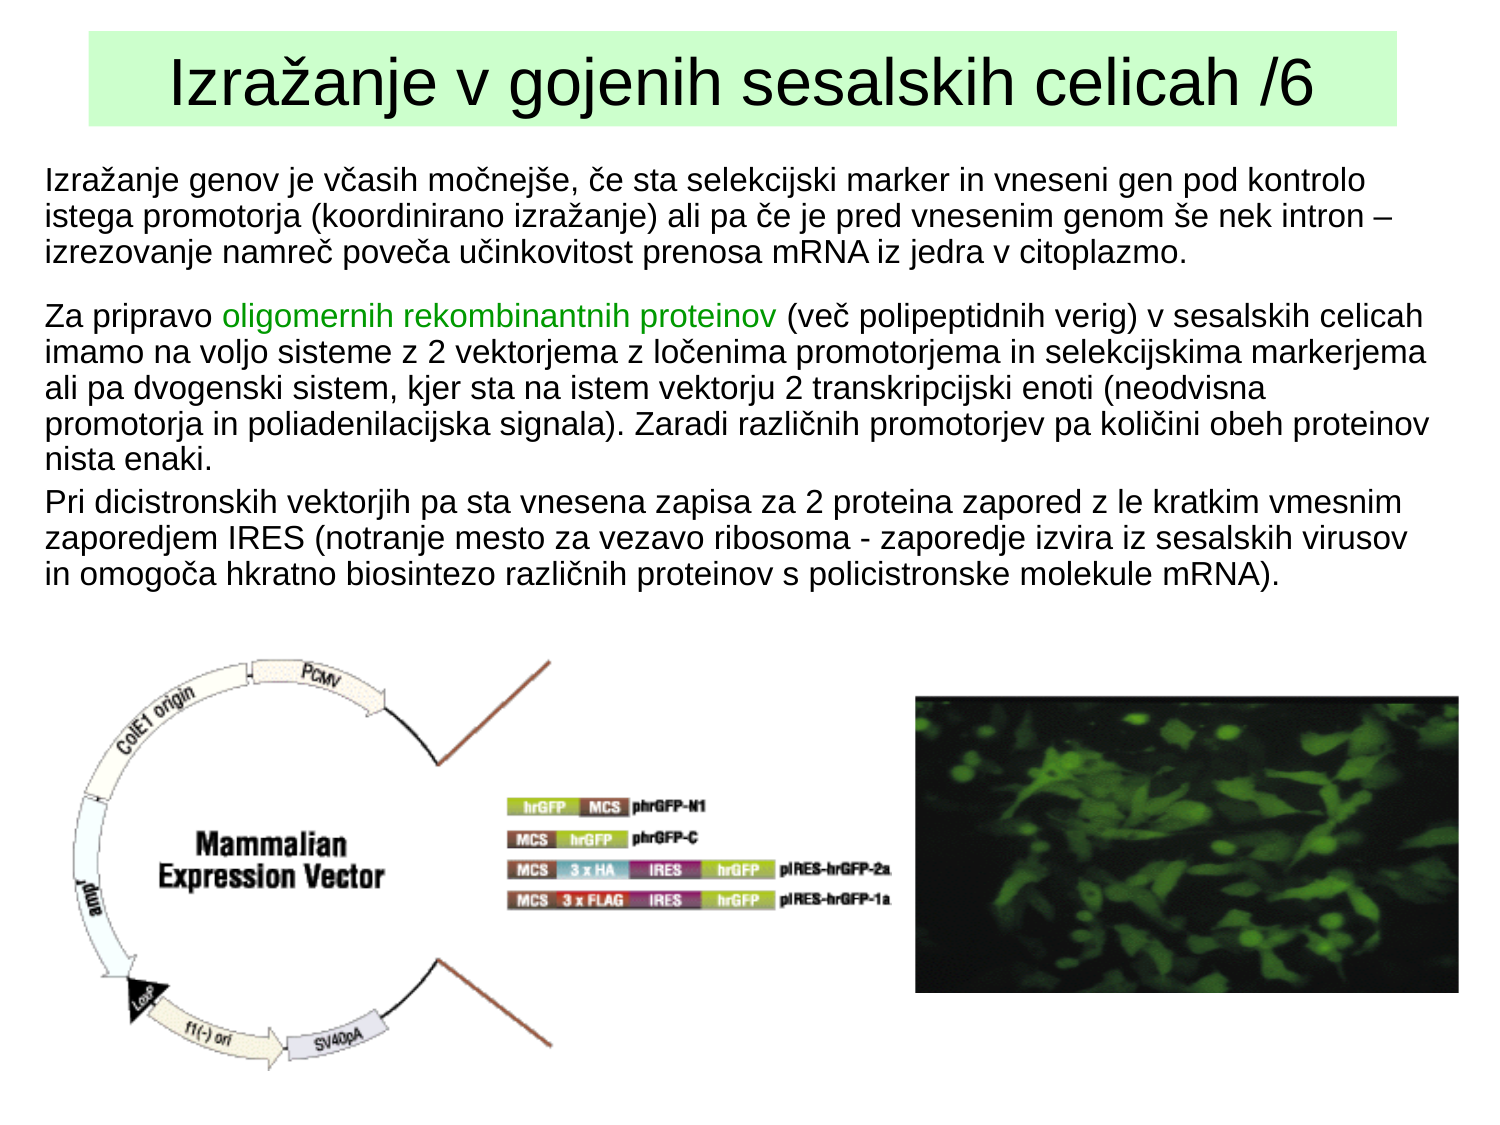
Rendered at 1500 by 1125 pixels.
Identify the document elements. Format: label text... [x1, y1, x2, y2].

list Izražanje genov je včasih močnejše, če sta selekcijski marker in vneseni gen pod kontrolo istega promotorja (koordinirano izražanje) ali pa če je pred vnesenim genom še nek intron – izrezovanje namreč poveča učinkovitost prenosa mRNA iz jedra v citoplazmo. Za pripravo oligomernih rekombinantnih proteinov (več polipeptidnih verig) v sesalskih celicah imamo na voljo sisteme z 2 vektorjema z ločenima promotorjema in selekcijskima markerjema ali pa dvogenski sistem, kjer sta na istem vektorju 2 transkripcijski enoti (neodvisna promotorja in poliadenilacijska signala). Zaradi različnih promotorjev pa količini obeh proteinov nista enaki. Pri dicistronskih vektorjih pa sta vnesena zapisa za 2 proteina zapored z le kratkim vmesnim zaporedjem IRES (notranje mesto za vezavo ribosoma - zaporedje izvira iz sesalskih virusov in omogoča hkratno biosintezo različnih proteinov s policistronske molekule mRNA). [29, 155, 1450, 634]
picture [915, 692, 1459, 993]
picture [64, 656, 892, 1071]
title Izražanje v gojenih sesalskih celicah /6 [88, 31, 1397, 127]
